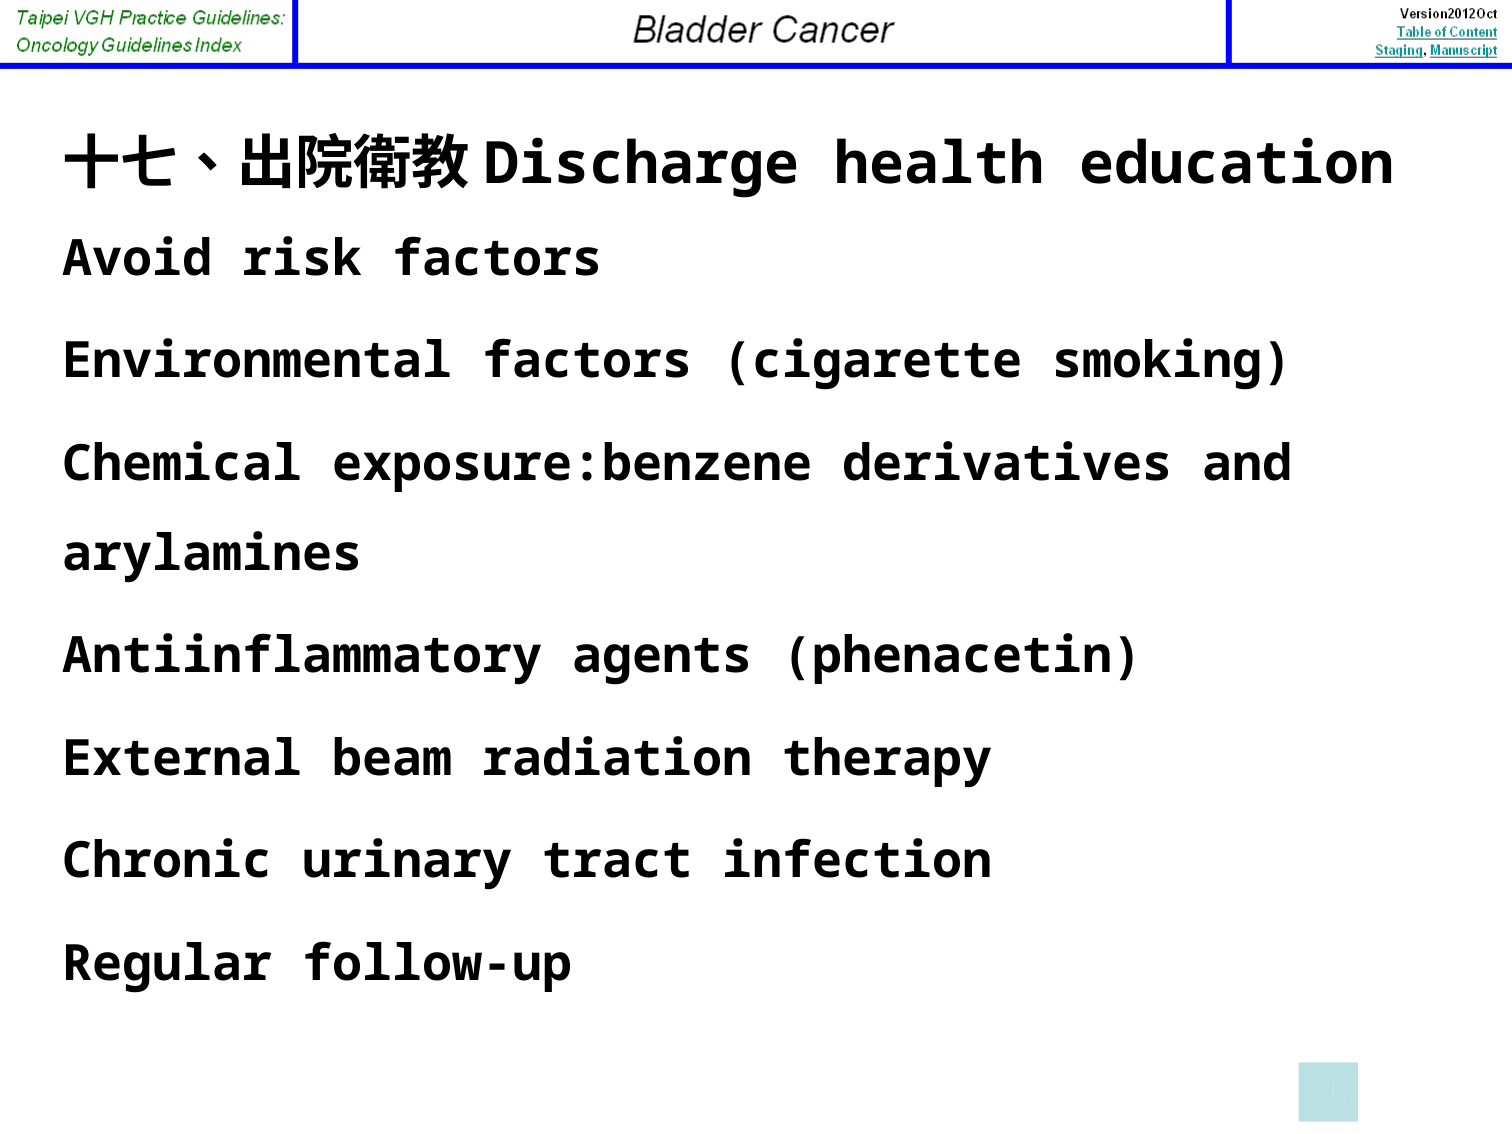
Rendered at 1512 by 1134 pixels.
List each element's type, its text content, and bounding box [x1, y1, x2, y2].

subtitle 十七、出院衛教Discharge health education Avoid risk factors Environmental factors (cigarette smoking) Chemical exposure:benzene derivatives and arylamines Antiinflammatory agents (phenacetin) External beam radiation therapy Chronic urinary tract infection Regular follow-up [47, 82, 1465, 957]
